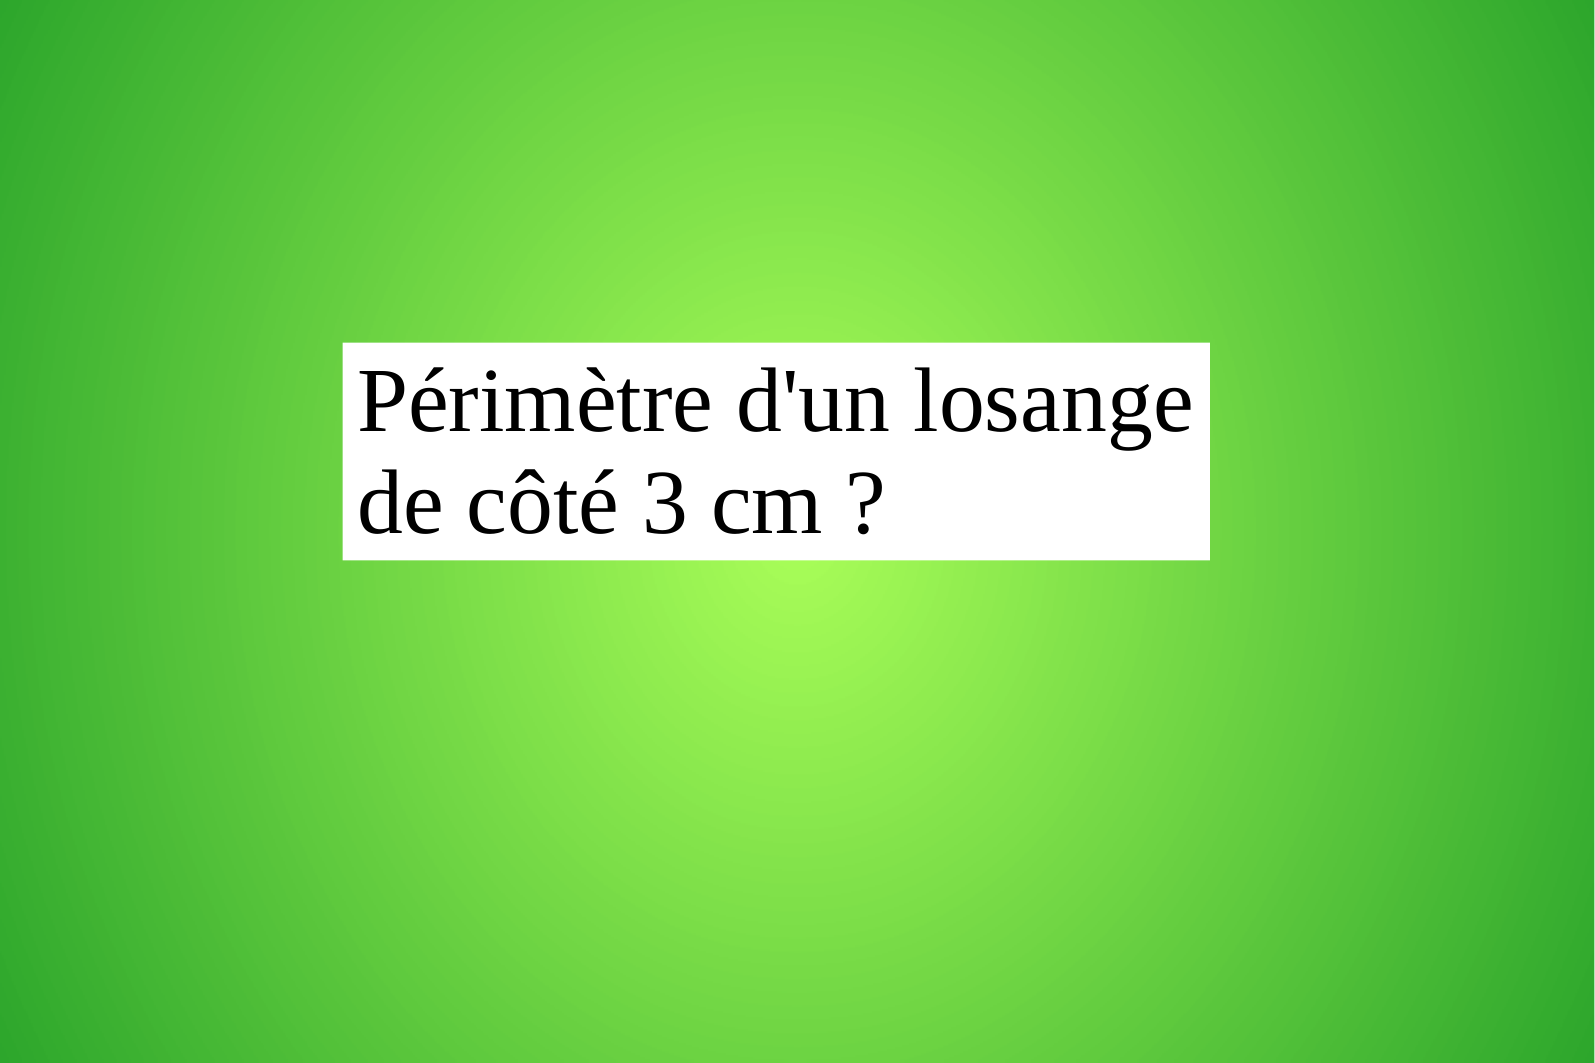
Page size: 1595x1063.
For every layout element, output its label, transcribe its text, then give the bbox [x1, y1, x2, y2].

text_box Périmètre d'un losange de côté 3 cm ? [342, 342, 1210, 561]
picture [0, 0, 1595, 1063]
